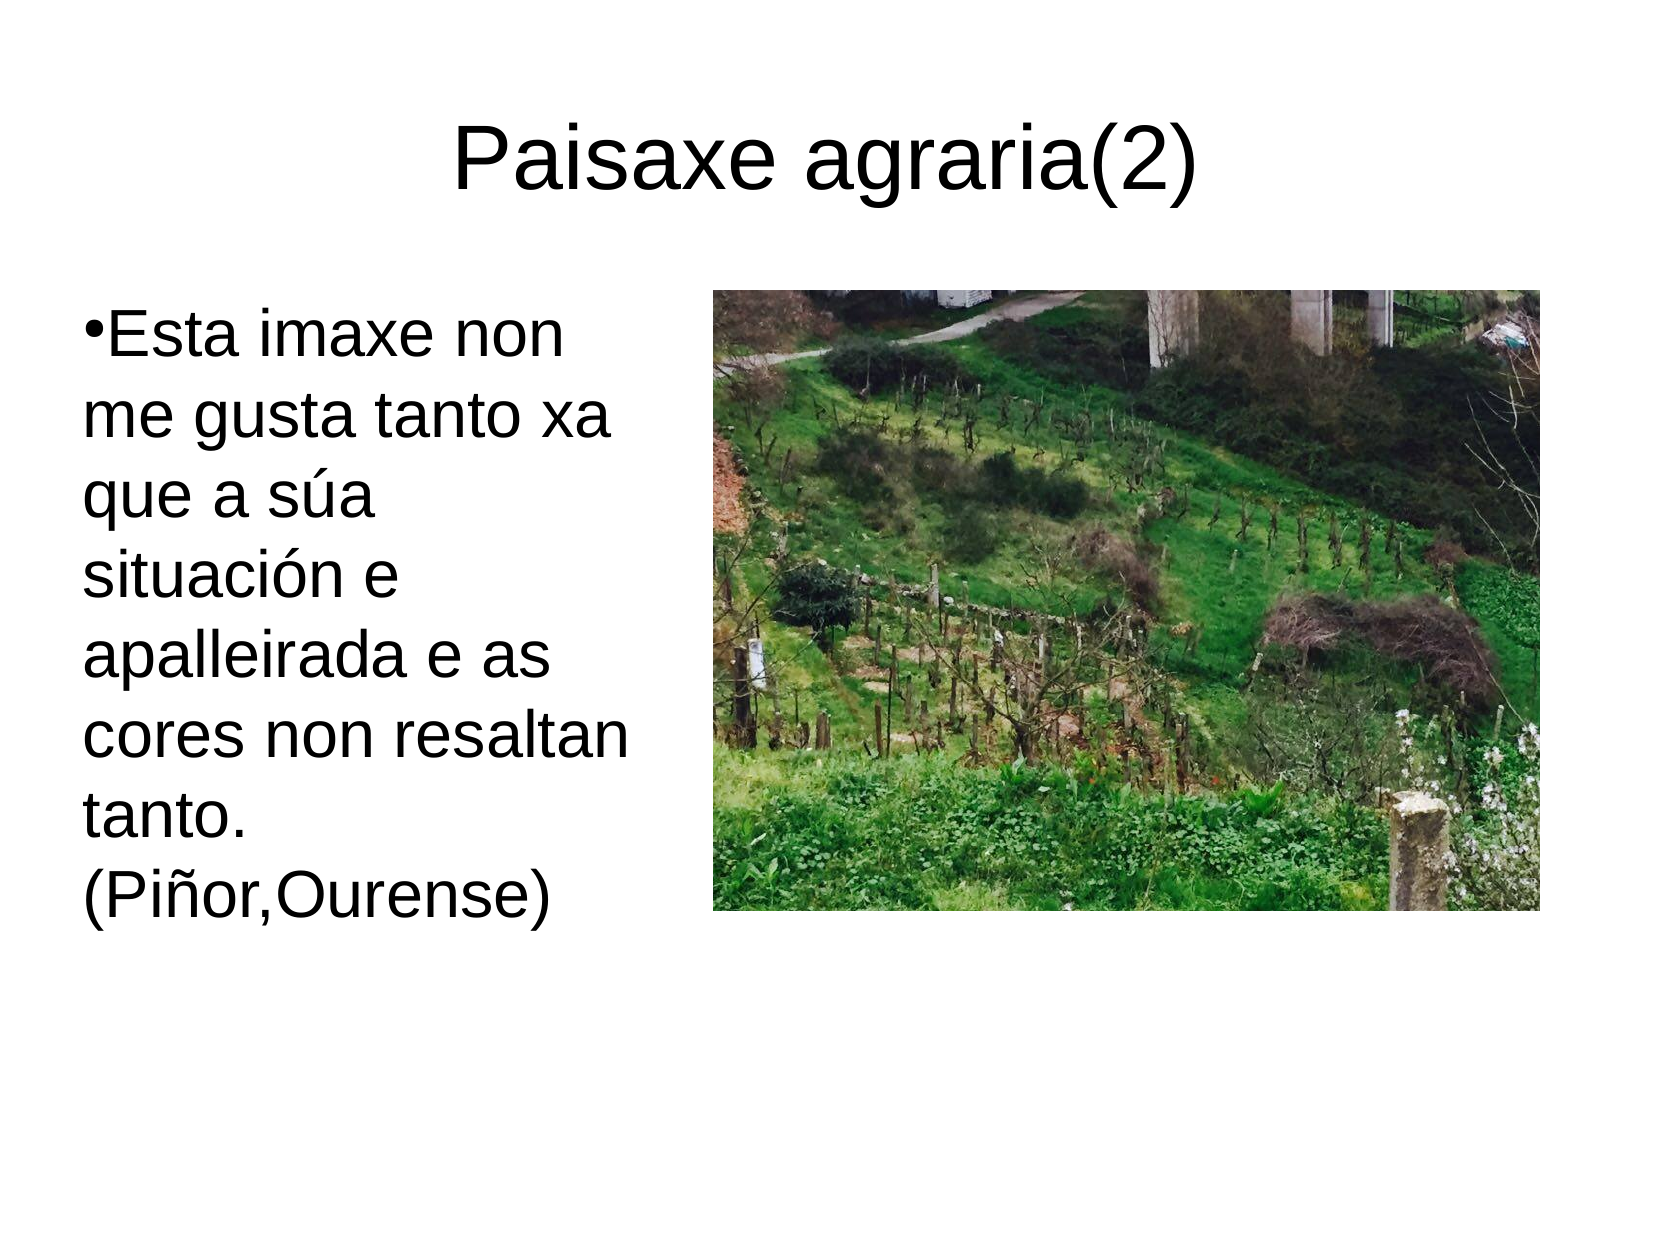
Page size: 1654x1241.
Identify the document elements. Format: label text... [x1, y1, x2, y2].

picture [713, 290, 1540, 911]
title Paisaxe agraria(2) [82, 49, 1571, 257]
list Esta imaxe non me gusta tanto xa que a súa situación e apalleirada e as cores non resaltan tanto.(Piñor,Ourense) [82, 290, 650, 1016]
